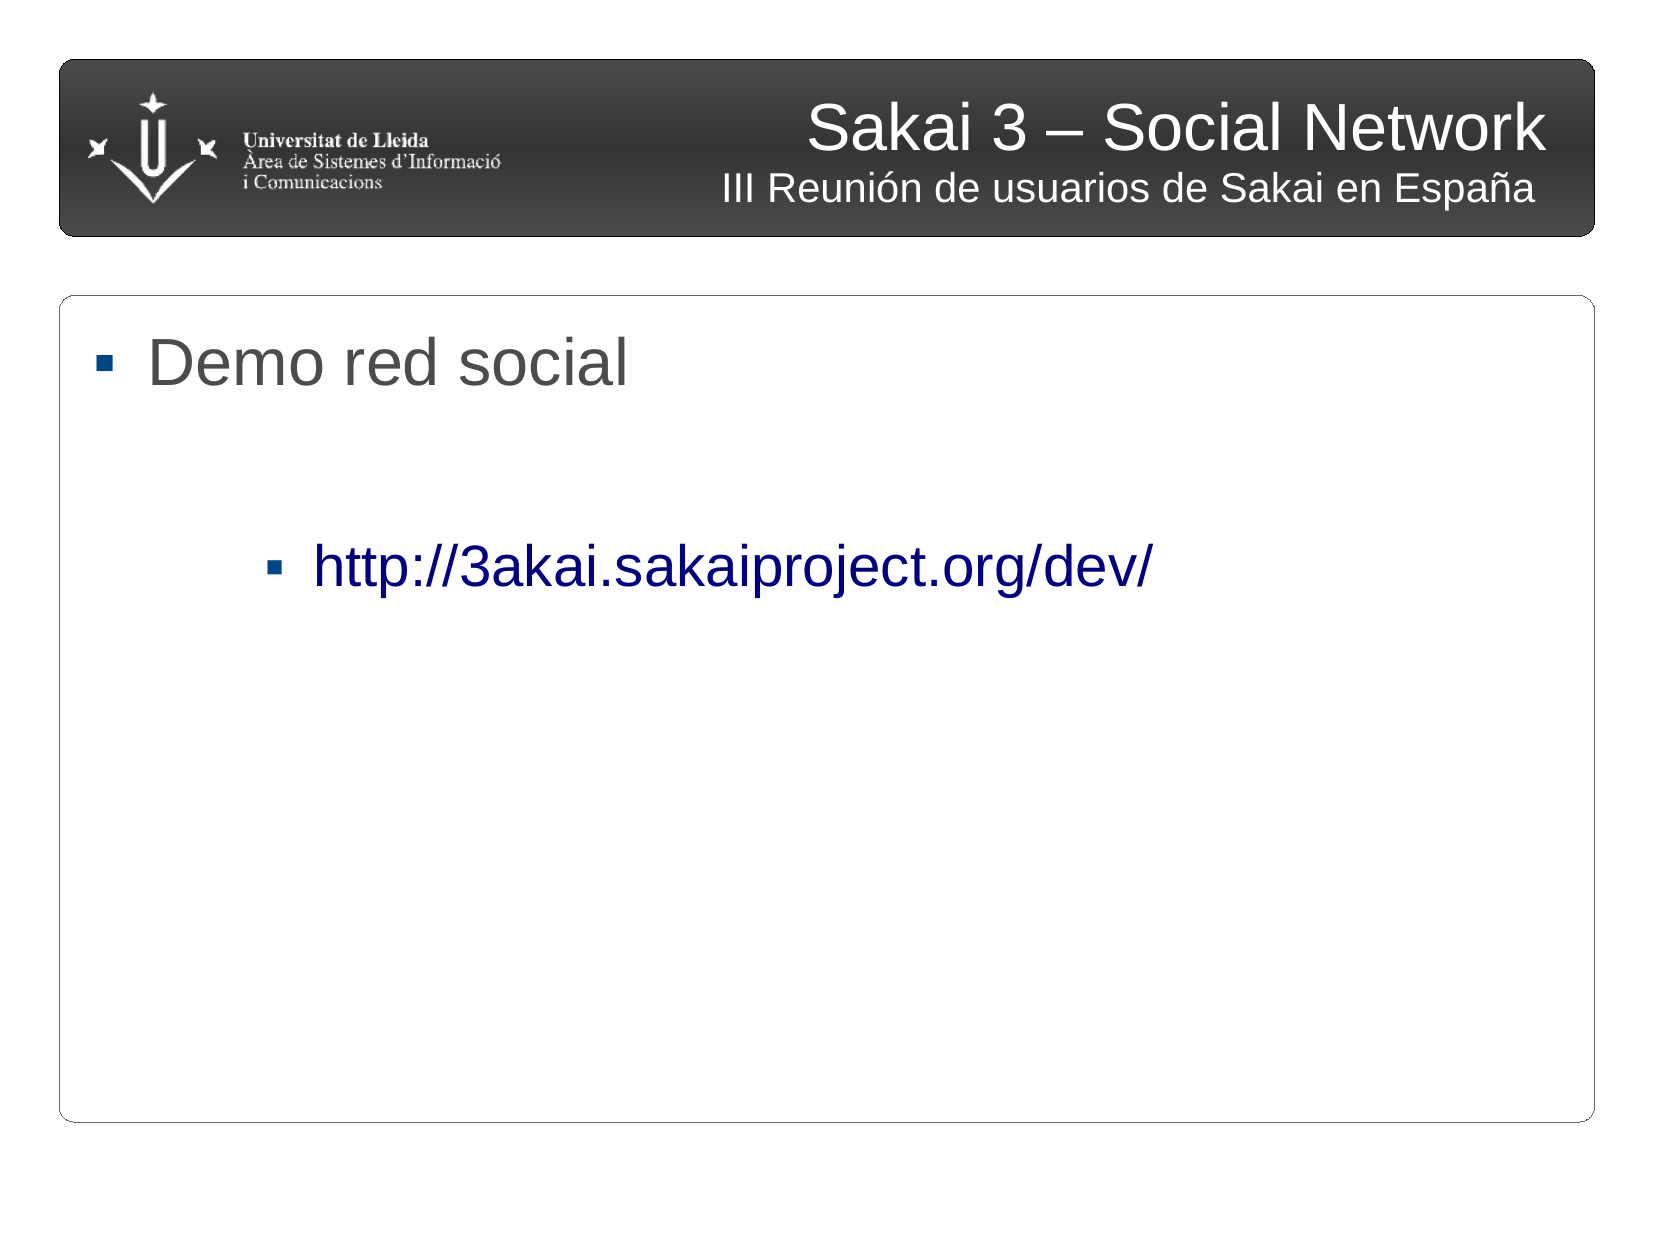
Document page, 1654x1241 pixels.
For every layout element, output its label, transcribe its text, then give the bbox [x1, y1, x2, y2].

picture [64, 75, 530, 225]
list Demo red social http://3akai.sakaiproject.org/dev/ [76, 324, 1565, 1108]
title Sakai 3 – Social Network III Reunión de usuarios de Sakai en España [501, 84, 1548, 218]
